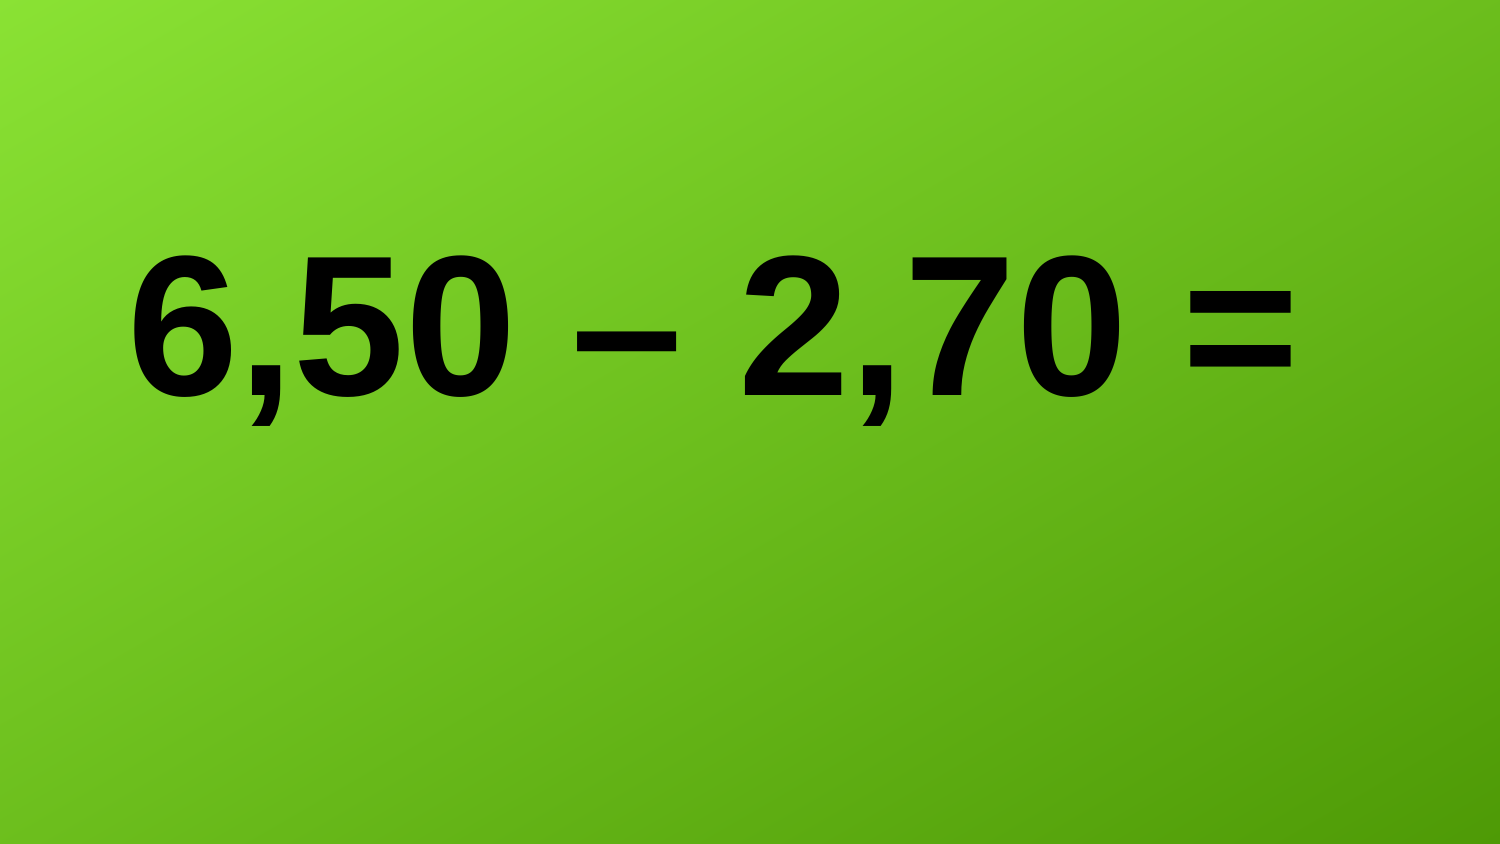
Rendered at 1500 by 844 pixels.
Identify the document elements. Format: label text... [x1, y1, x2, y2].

text_box 6,50 – 2,70 = [1051, 277, 1091, 375]
text_box 6,50 – 2,70 = [163, 327, 203, 376]
text_box 6,50 – 2,70 = [440, 277, 480, 375]
text_box 6,50 – 2,70 = [112, 259, 1388, 450]
